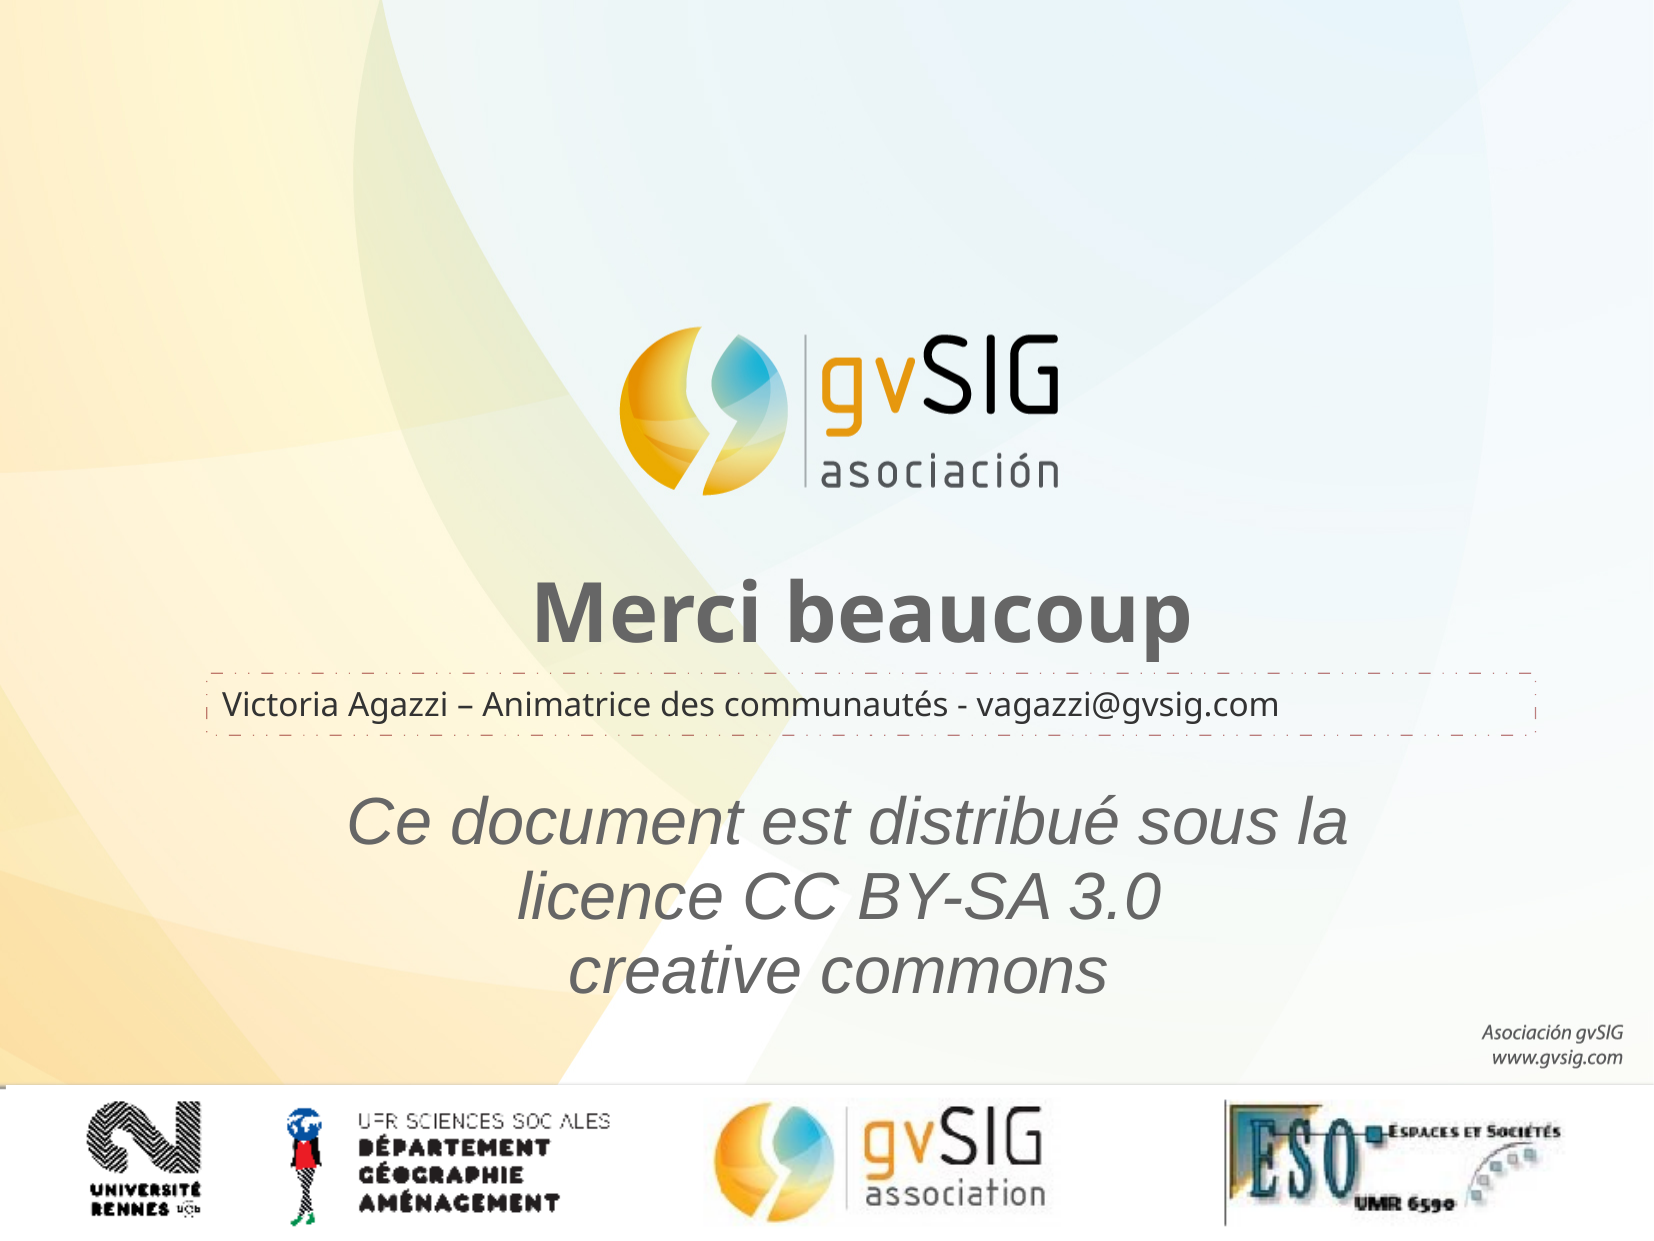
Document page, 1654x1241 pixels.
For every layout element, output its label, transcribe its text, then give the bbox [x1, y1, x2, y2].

text_box Ce document est distribué sous la licence CC BY-SA 3.0 creative commons [324, 776, 1373, 1016]
picture [0, 0, 1654, 1241]
title Merci beaucoup [147, 561, 1577, 659]
text_box Victoria Agazzi – Animatrice des communautés - vagazzi@gvsig.com [206, 673, 1536, 736]
